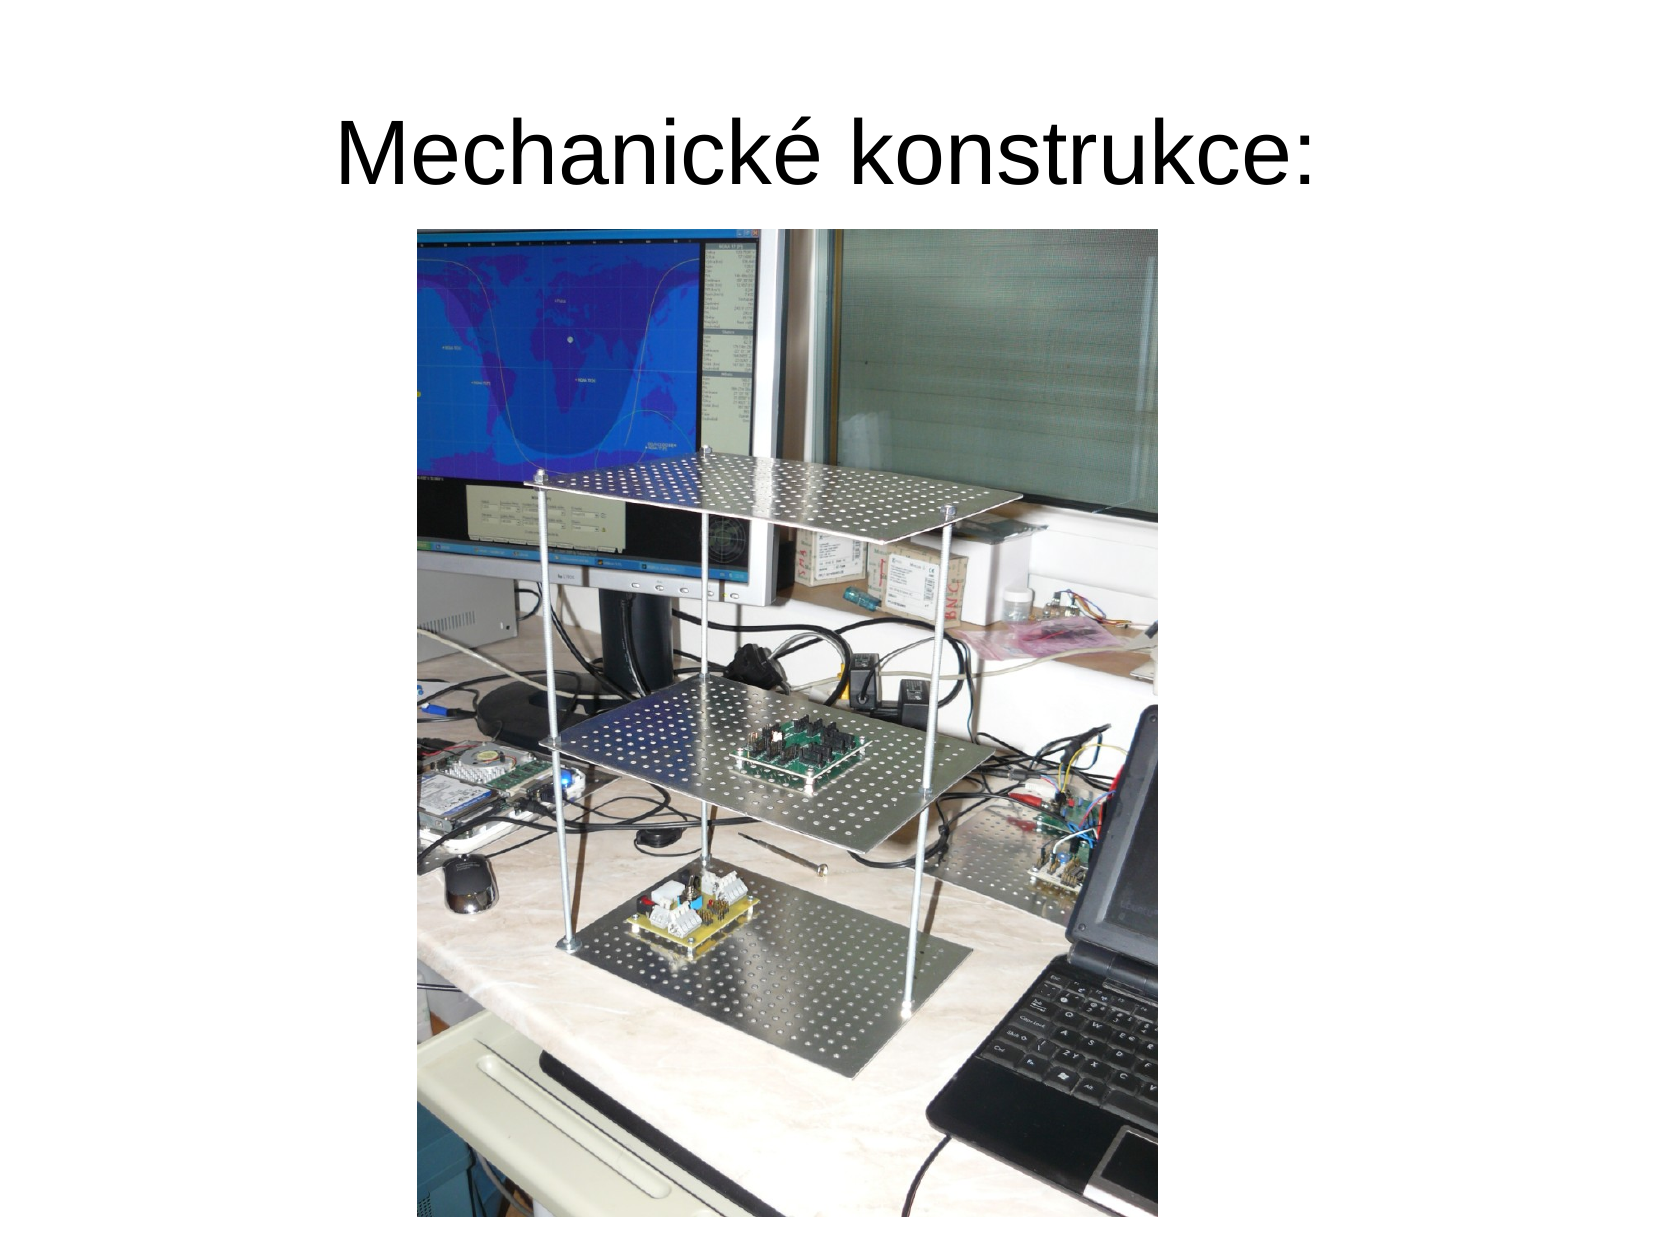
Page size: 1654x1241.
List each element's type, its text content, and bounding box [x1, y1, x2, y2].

picture [417, 229, 1158, 1217]
title Mechanické konstrukce: [82, 49, 1571, 257]
